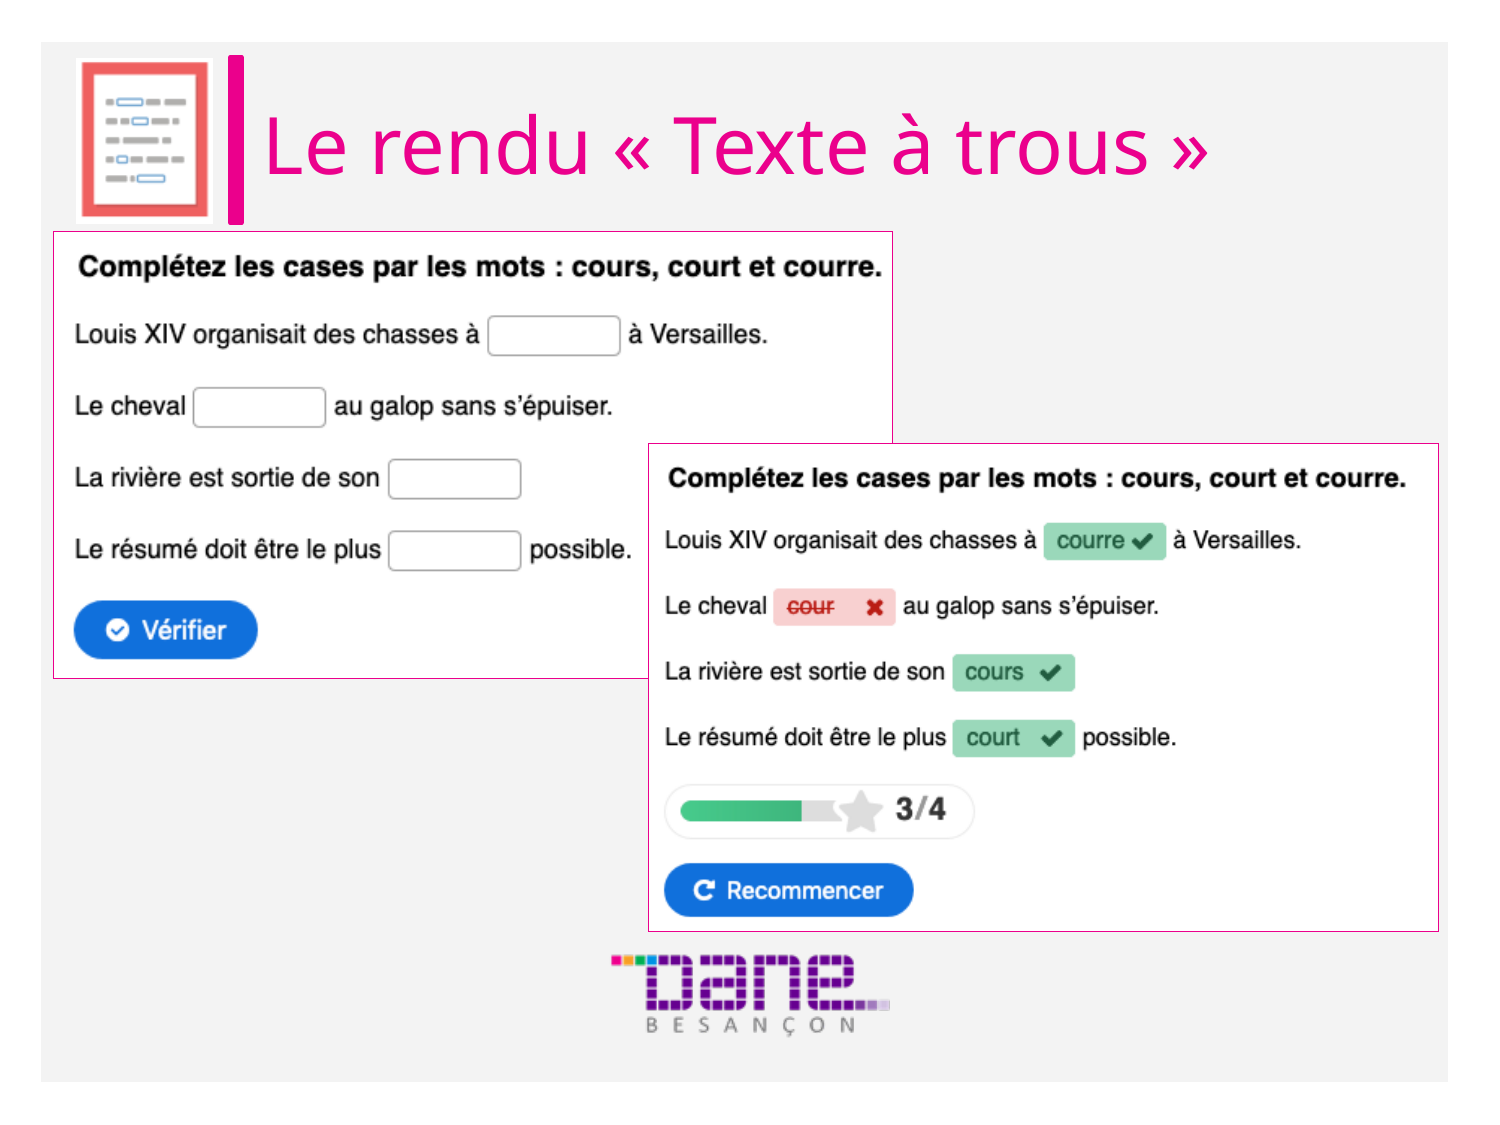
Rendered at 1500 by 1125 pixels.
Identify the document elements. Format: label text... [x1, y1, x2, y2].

text_box Le rendu « Texte à trous » [248, 87, 1430, 209]
text_box [230, 57, 242, 223]
picture [0, 0, 1500, 1125]
